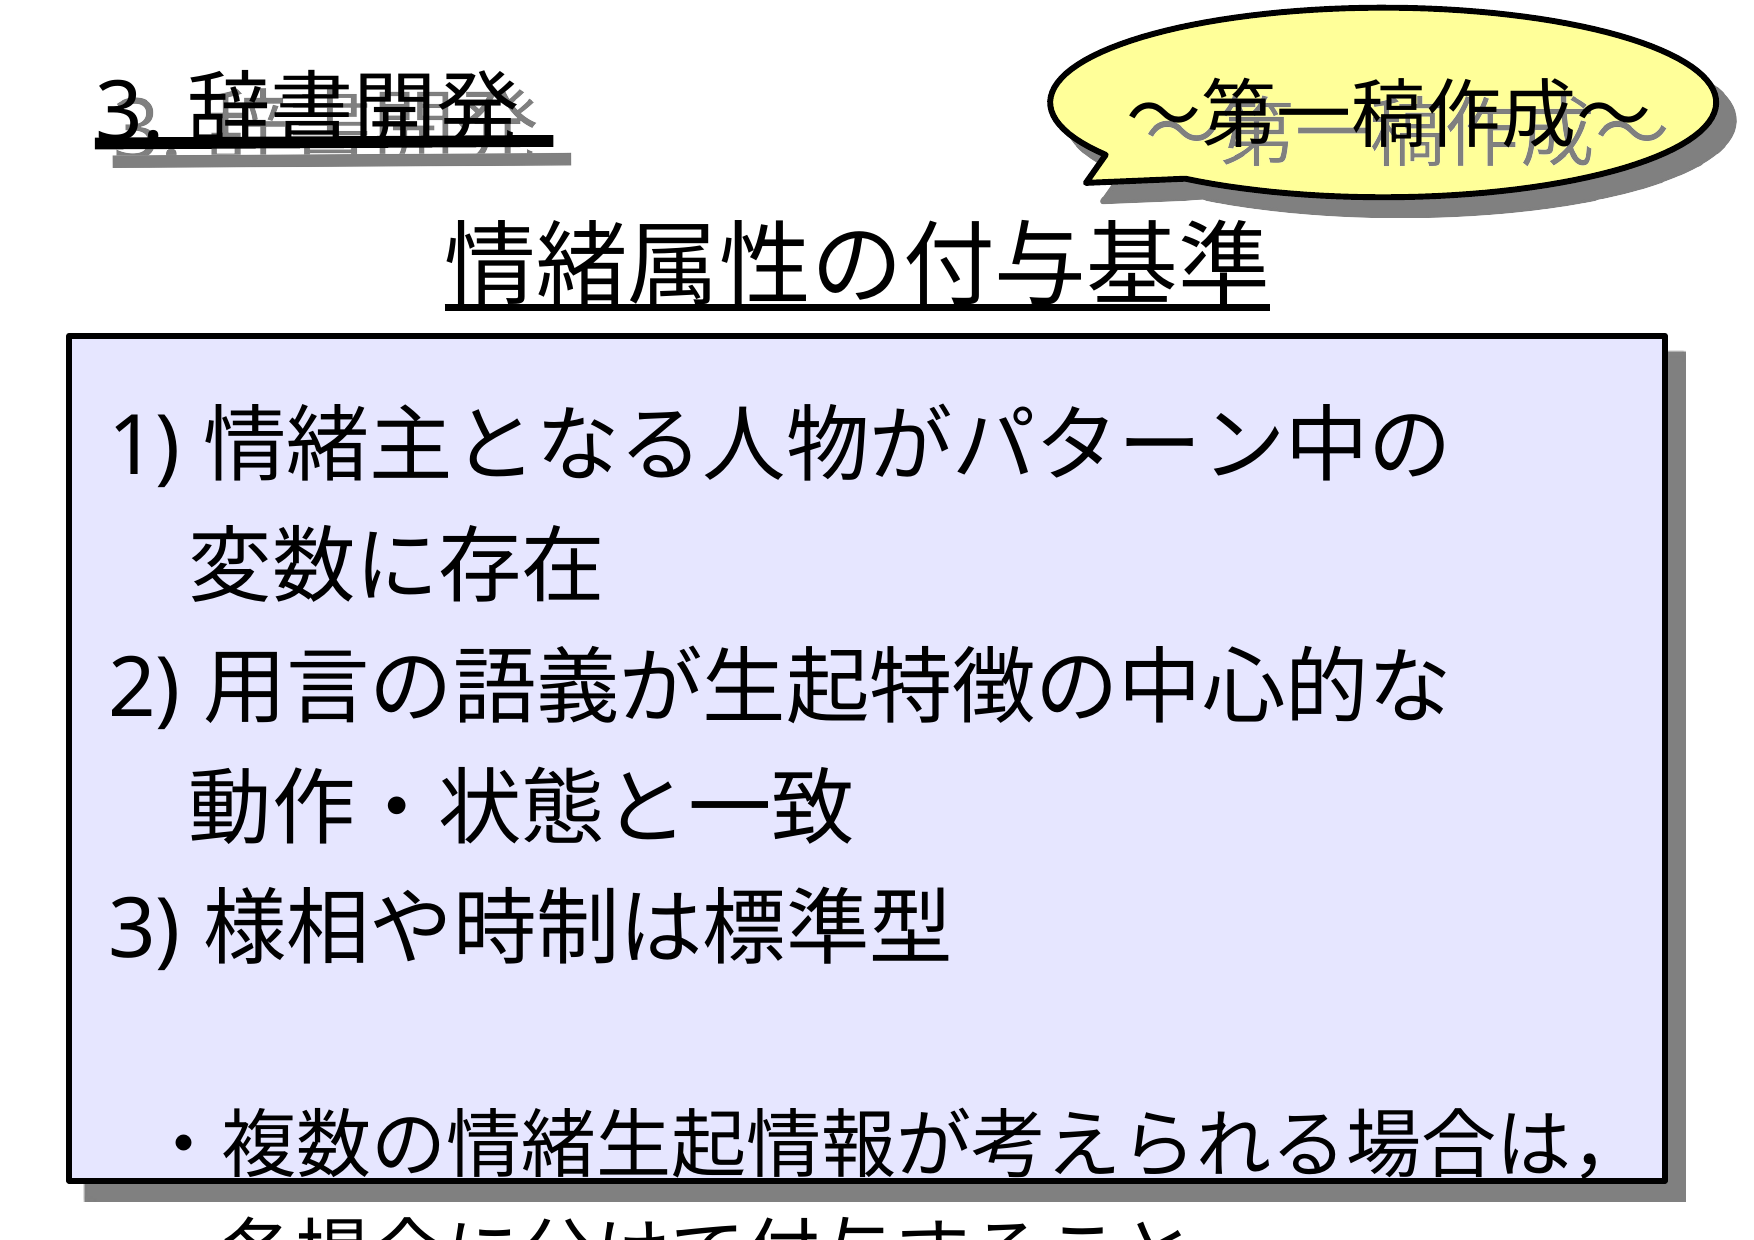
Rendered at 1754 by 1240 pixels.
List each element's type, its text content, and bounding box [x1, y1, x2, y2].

text_box [1260, 148, 1282, 153]
text_box [1390, 148, 1399, 153]
title 情緒属性の付与基準 [108, 148, 1607, 361]
text_box [1494, 148, 1528, 153]
text_box [1287, 148, 1383, 153]
text_box [1592, 148, 1676, 173]
text_box [1415, 148, 1425, 153]
text_box 1)情緒主となる人物がパターン中の 変数に存在 2)用言の語義が生起特徴の中心的な 動作・状態と一致 3)様相や時制は標準型 ・複数の情緒生起情報が考えられる場合は， 各場合に分けて付与すること [108, 378, 1721, 1209]
text_box [1574, 148, 1586, 153]
text_box [1440, 148, 1457, 153]
text_box [1534, 148, 1547, 153]
text_box 3.辞書開発 [92, 40, 535, 147]
text_box [1050, 7, 1663, 153]
text_box 〜第一稿作成〜 [1123, 51, 1754, 148]
text_box [1553, 148, 1565, 153]
text_box [69, 335, 1665, 1181]
text_box [1464, 148, 1487, 153]
